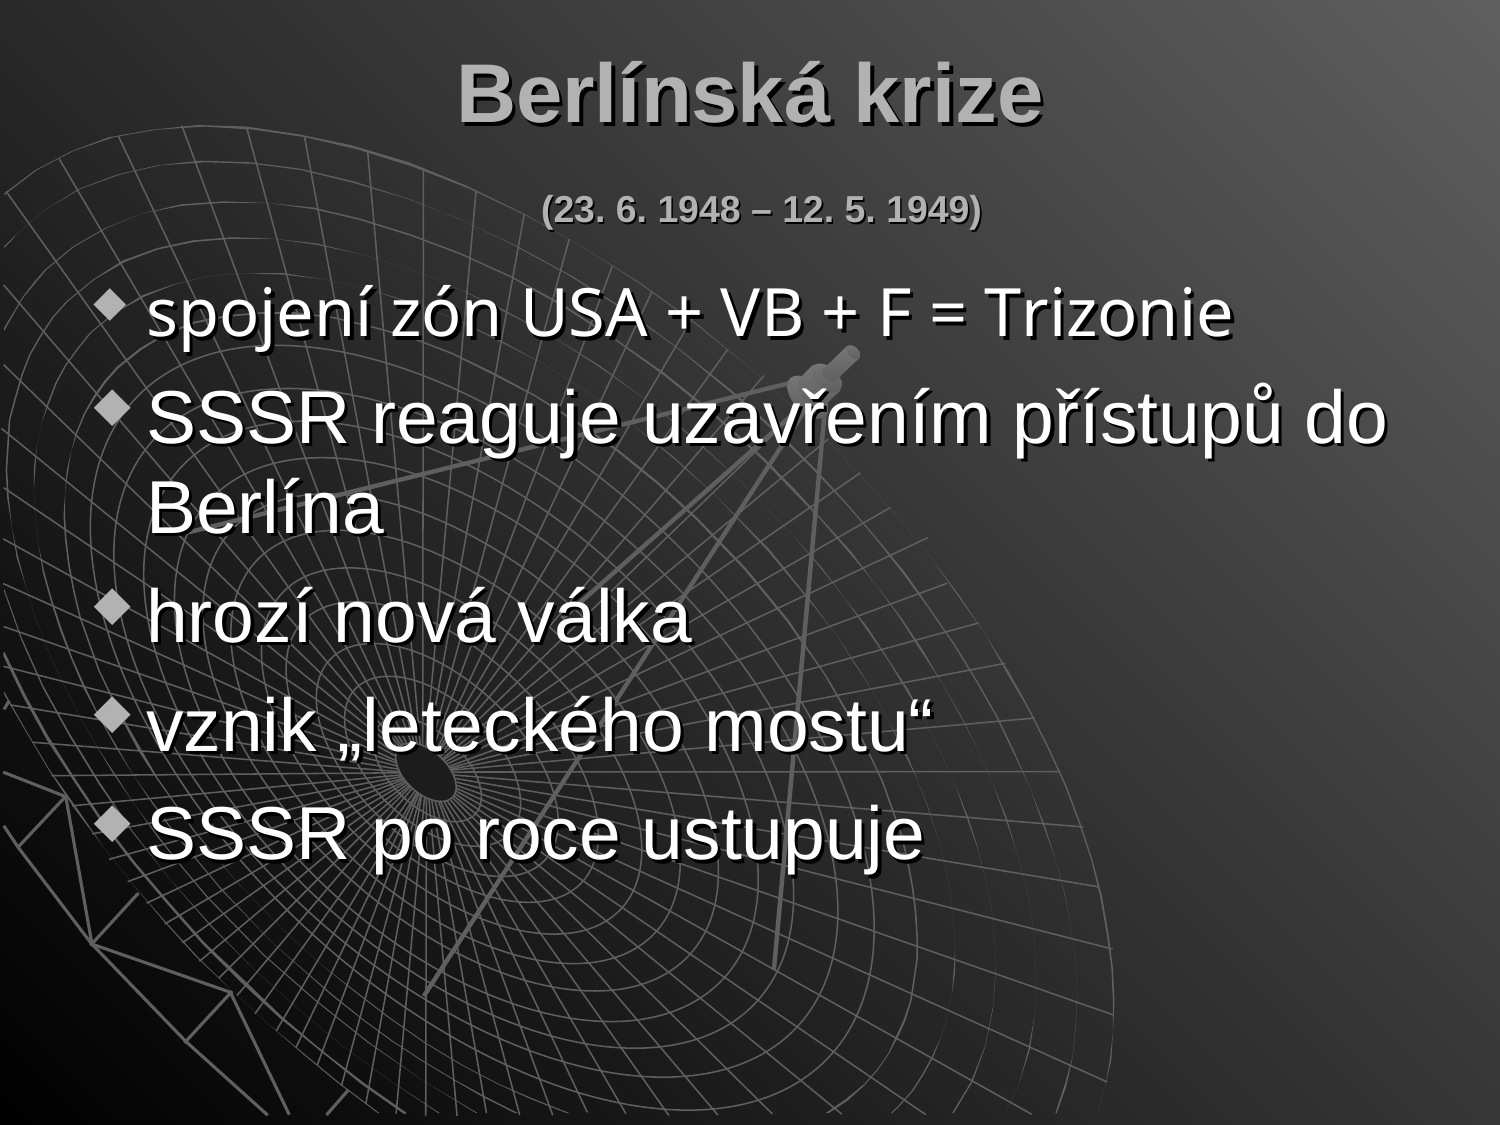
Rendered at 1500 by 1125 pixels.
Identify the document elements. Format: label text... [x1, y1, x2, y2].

list spojení zón USA + VB + F = Trizonie SSSR reaguje uzavřením přístupů do Berlína hrozí nová válka vznik „leteckého mostu“ SSSR po roce ustupuje [75, 262, 1426, 1006]
title Berlínská krize (23. 6. 1948 – 12. 5. 1949) [75, 31, 1426, 247]
